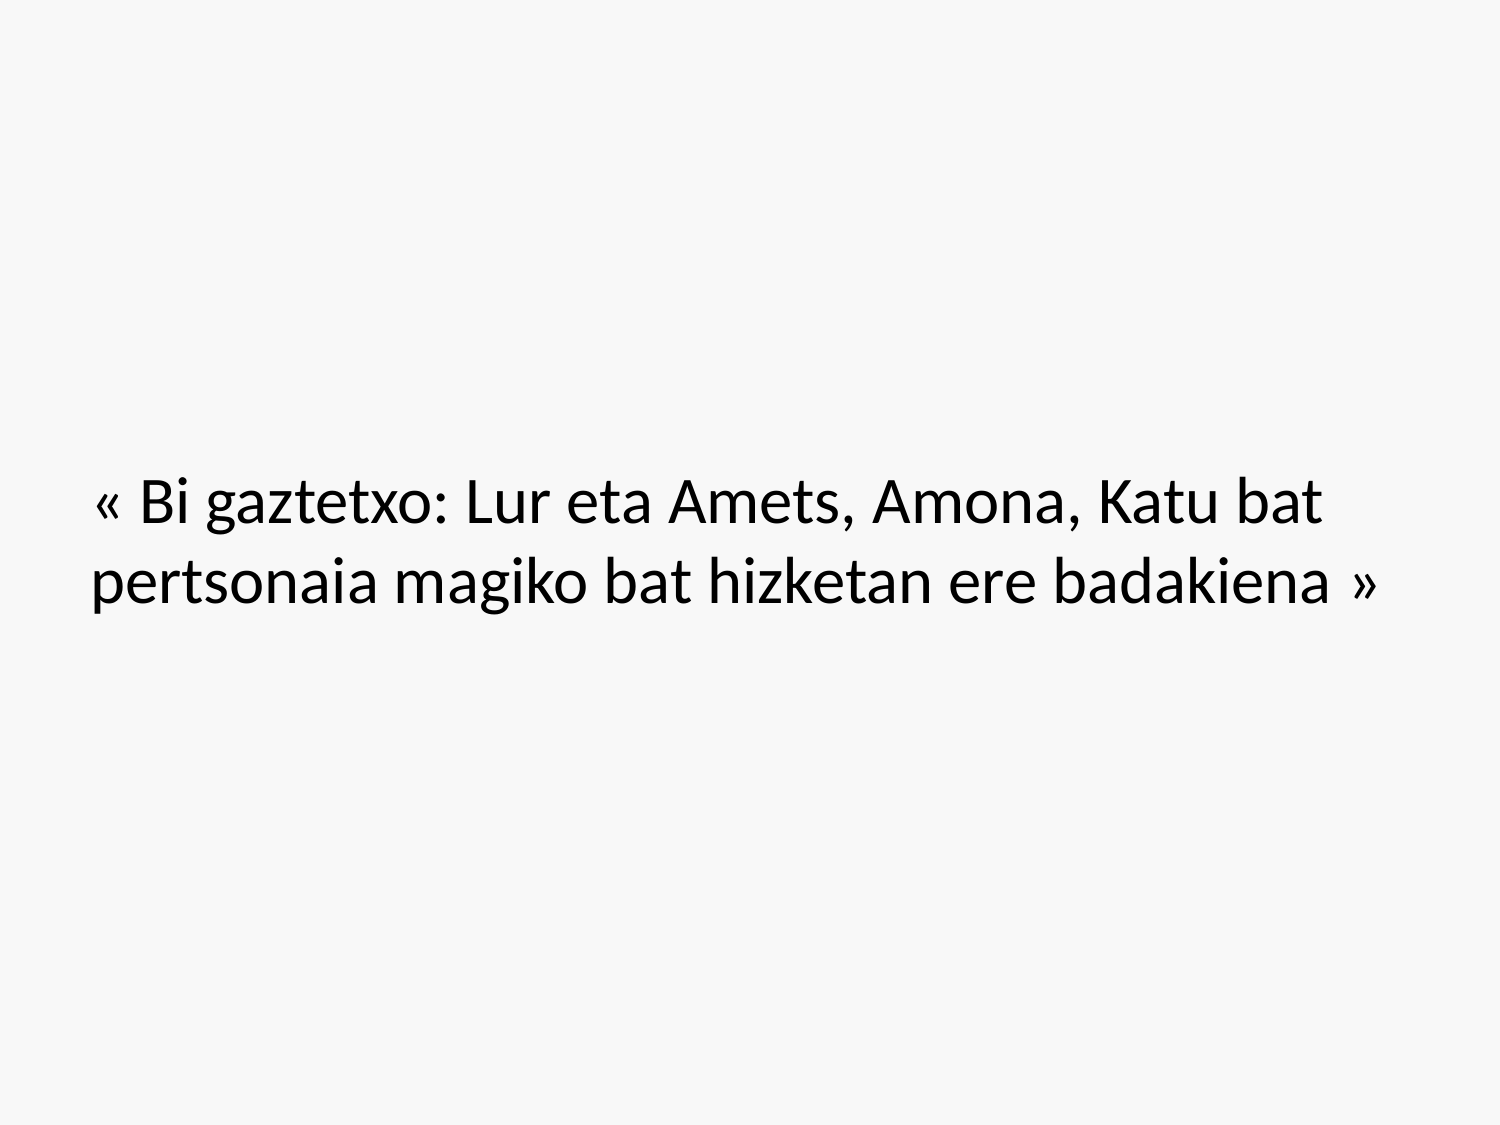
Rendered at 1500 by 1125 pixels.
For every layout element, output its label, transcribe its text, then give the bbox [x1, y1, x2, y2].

list « Bi gaztetxo: Lur eta Amets, Amona, Katu bat pertsonaia magiko bat hizketan ere badakiena » [75, 262, 1425, 1005]
